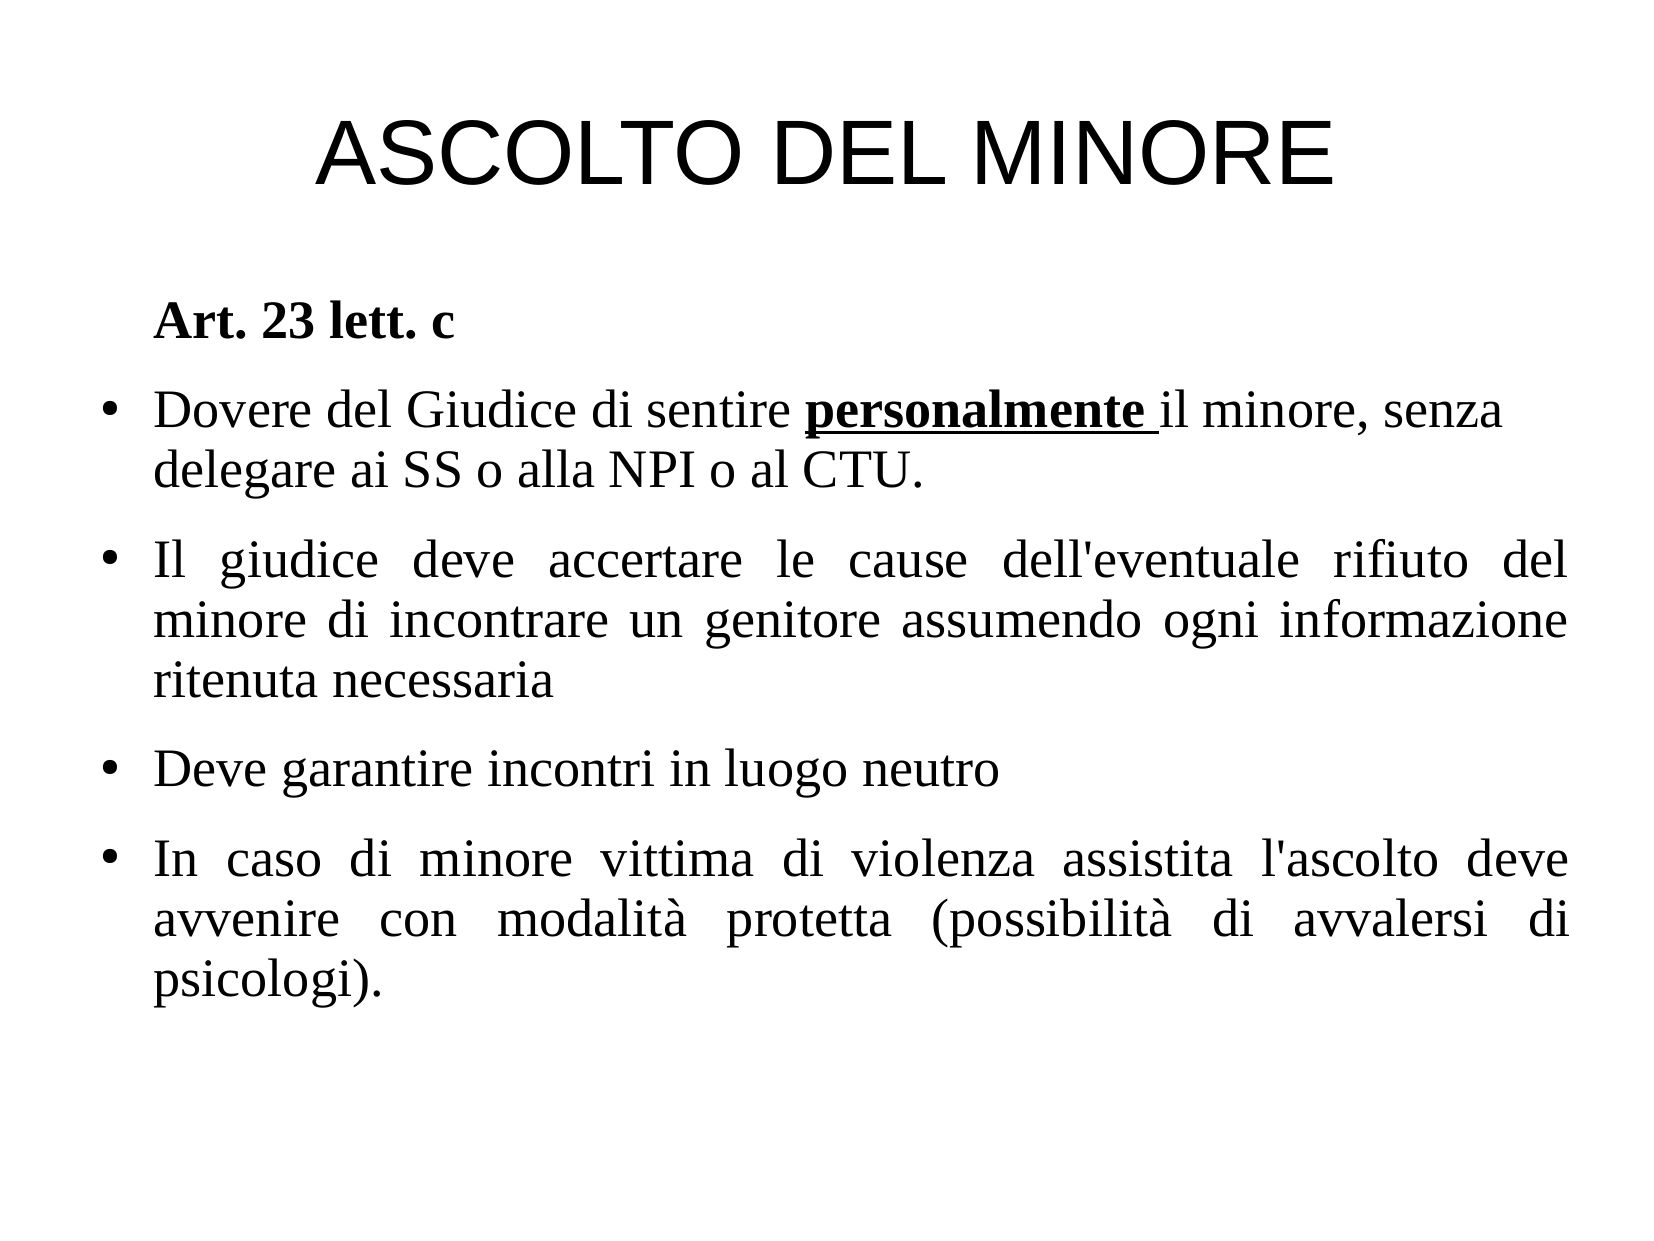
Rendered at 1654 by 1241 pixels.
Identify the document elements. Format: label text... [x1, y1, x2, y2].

list Art. 23 lett. c Dovere del Giudice di sentire personalmente il minore, senza delegare ai SS o alla NPI o al CTU. Il giudice deve accertare le cause dell'eventuale rifiuto del minore di incontrare un genitore assumendo ogni informazione ritenuta necessaria Deve garantire incontri in luogo neutro In caso di minore vittima di violenza assistita l'ascolto deve avvenire con modalità protetta (possibilità di avvalersi di psicologi). [82, 290, 1571, 1109]
title ASCOLTO DEL MINORE [82, 49, 1571, 257]
